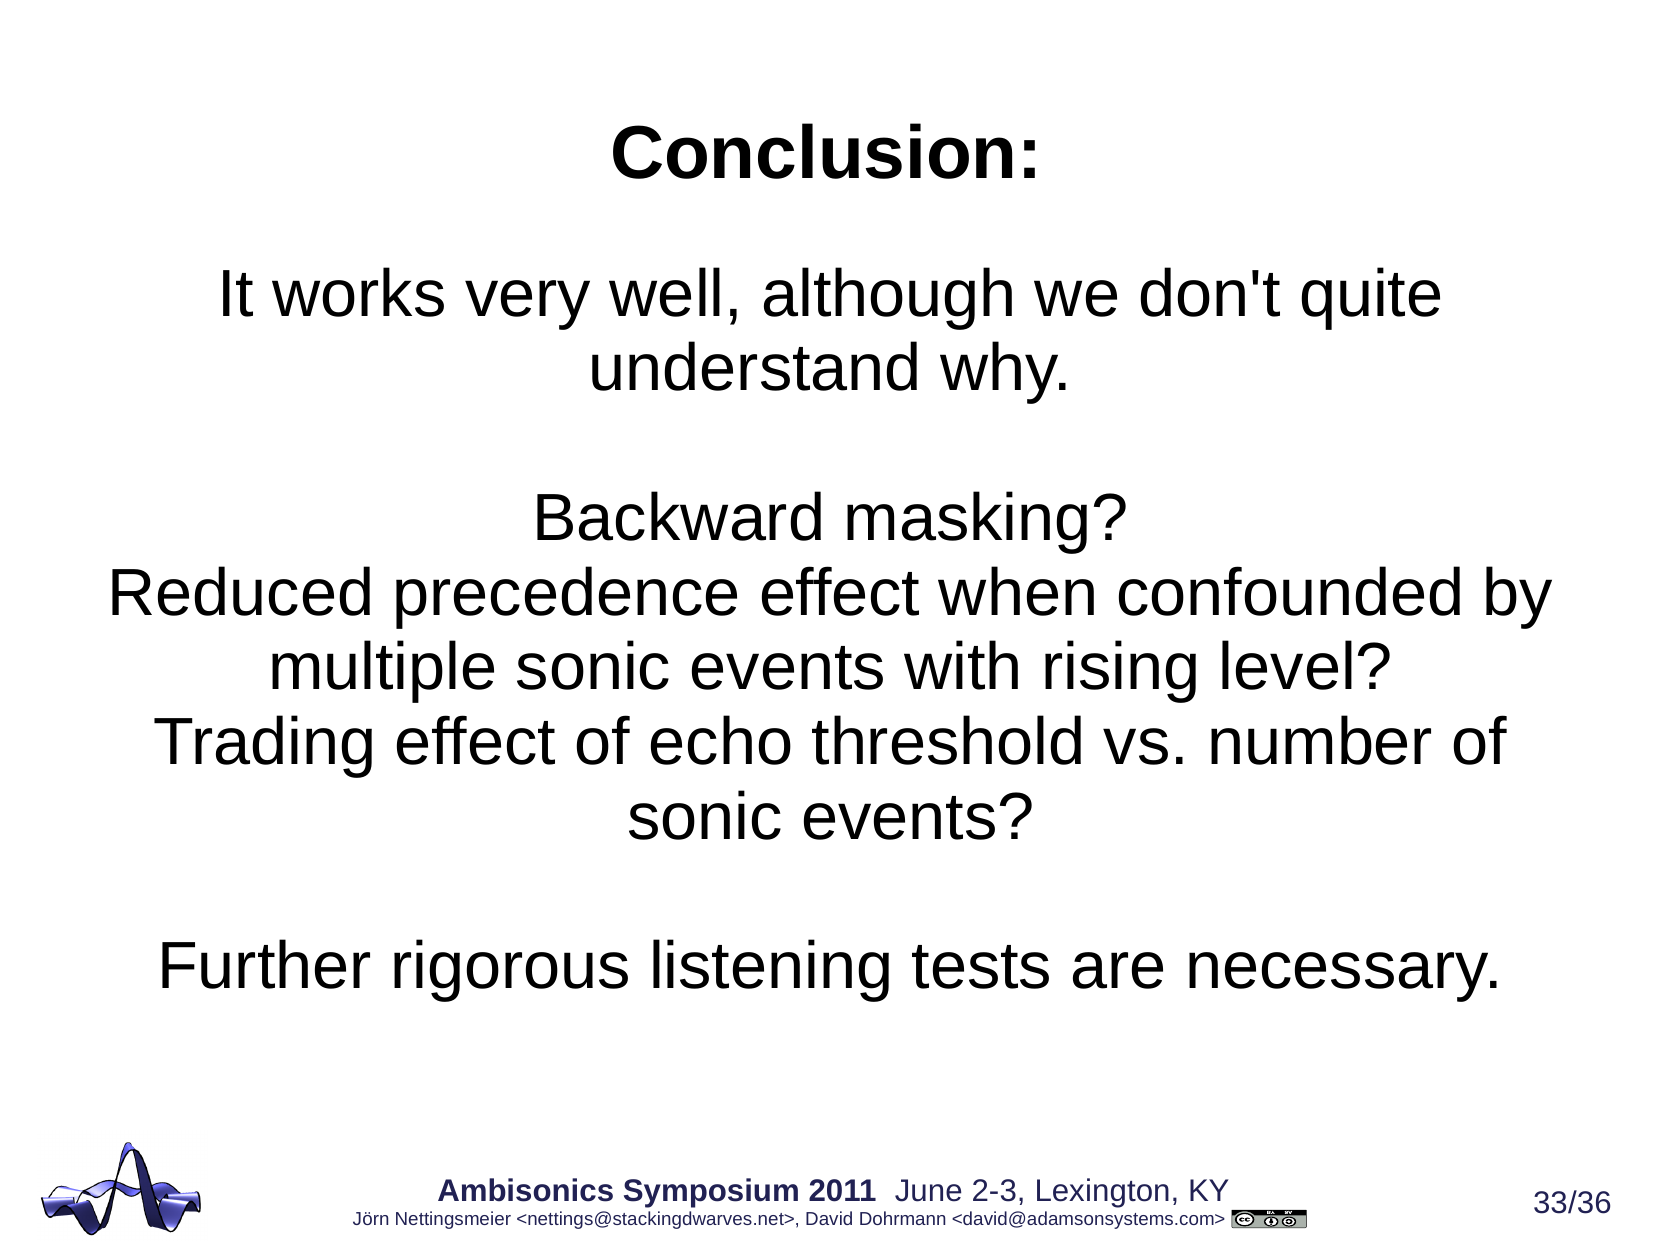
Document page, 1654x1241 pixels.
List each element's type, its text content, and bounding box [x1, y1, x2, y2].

title Conclusion: [82, 49, 1571, 257]
picture [37, 1130, 208, 1241]
subtitle It works very well, although we don't quite understand why. Backward masking? Reduced precedence effect when confounded by multiple sonic events with rising level? Trading effect of echo threshold vs. number of sonic events? Further rigorous listening tests are necessary. [86, 150, 1576, 1109]
